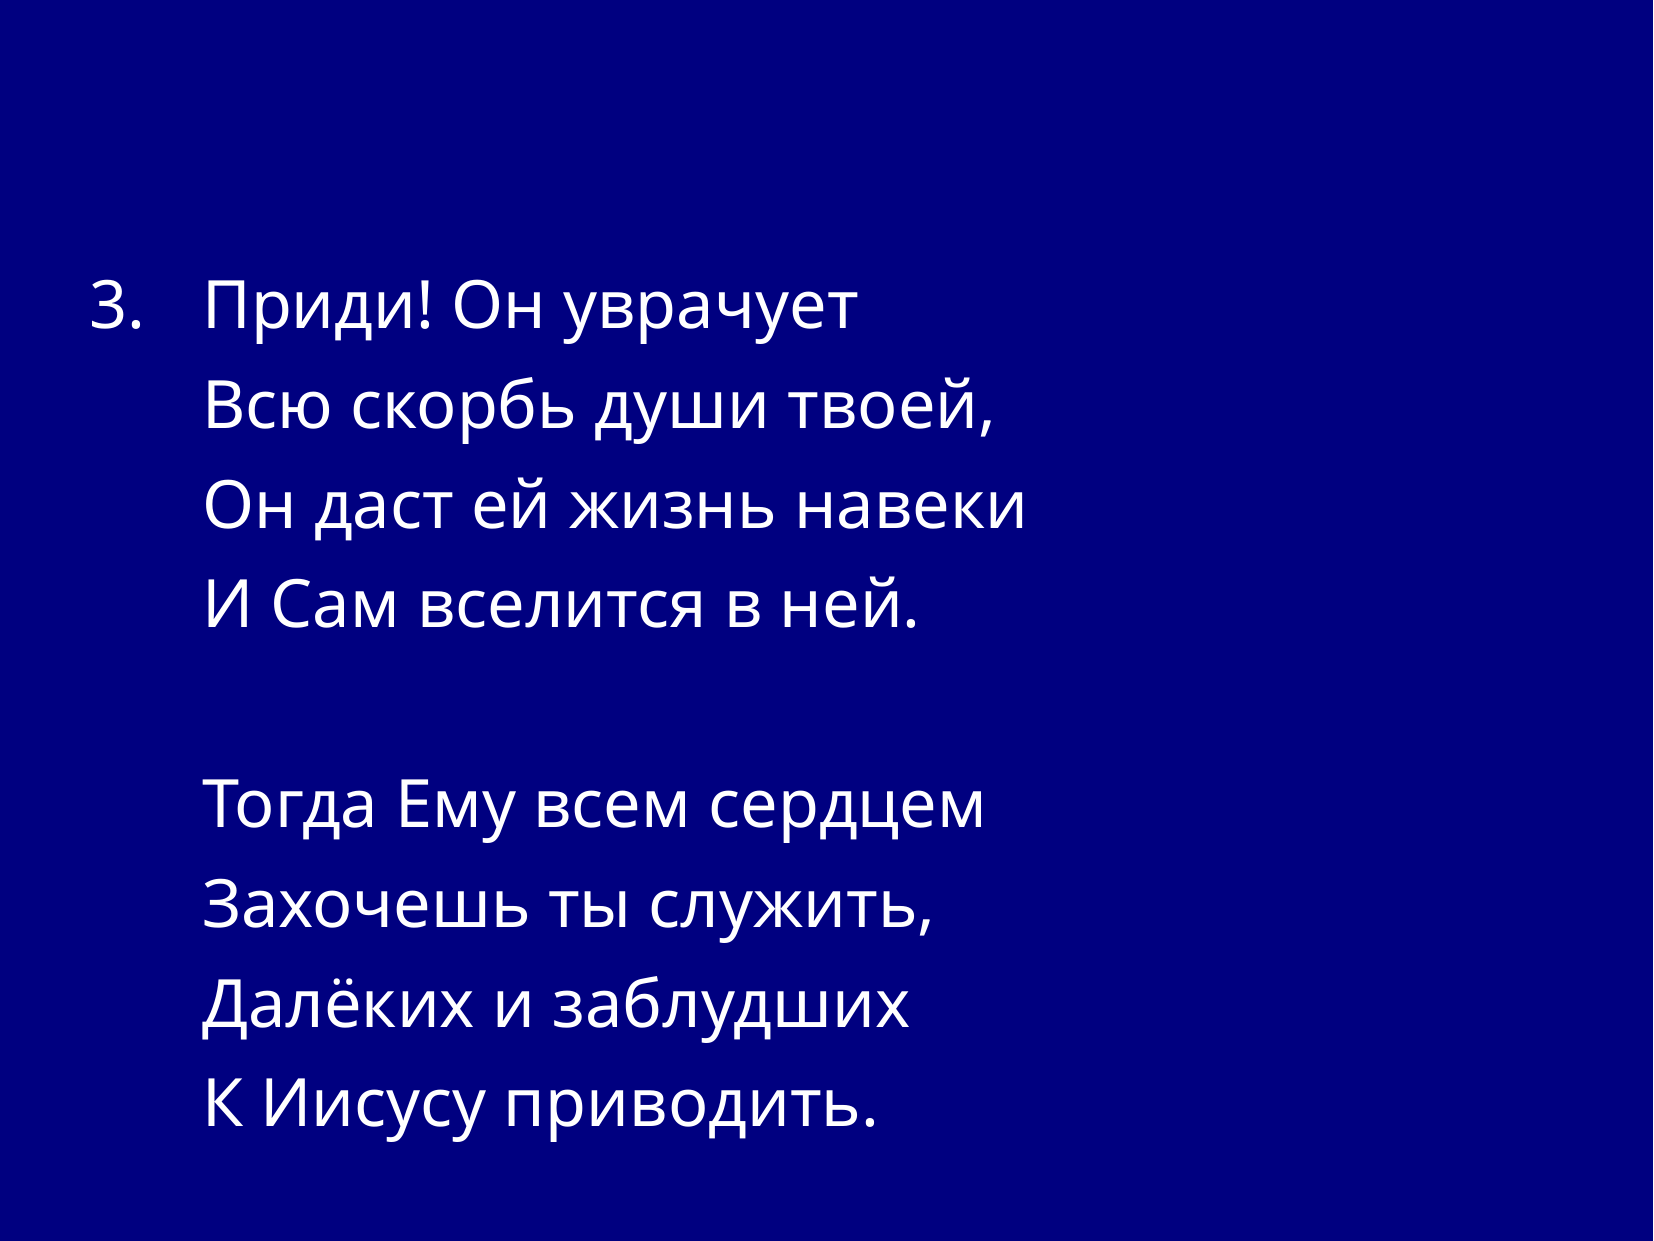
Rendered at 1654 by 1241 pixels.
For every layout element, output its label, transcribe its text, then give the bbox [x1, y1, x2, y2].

text_box 3. Приди! Он уврачует Всю скорбь души твоей, Он даст ей жизнь навеки И Сам вселится в ней. Тогда Ему всем сердцем Захочешь ты служить, Далёких и заблудших К Иисусу приводить. [75, 150, 1576, 1163]
